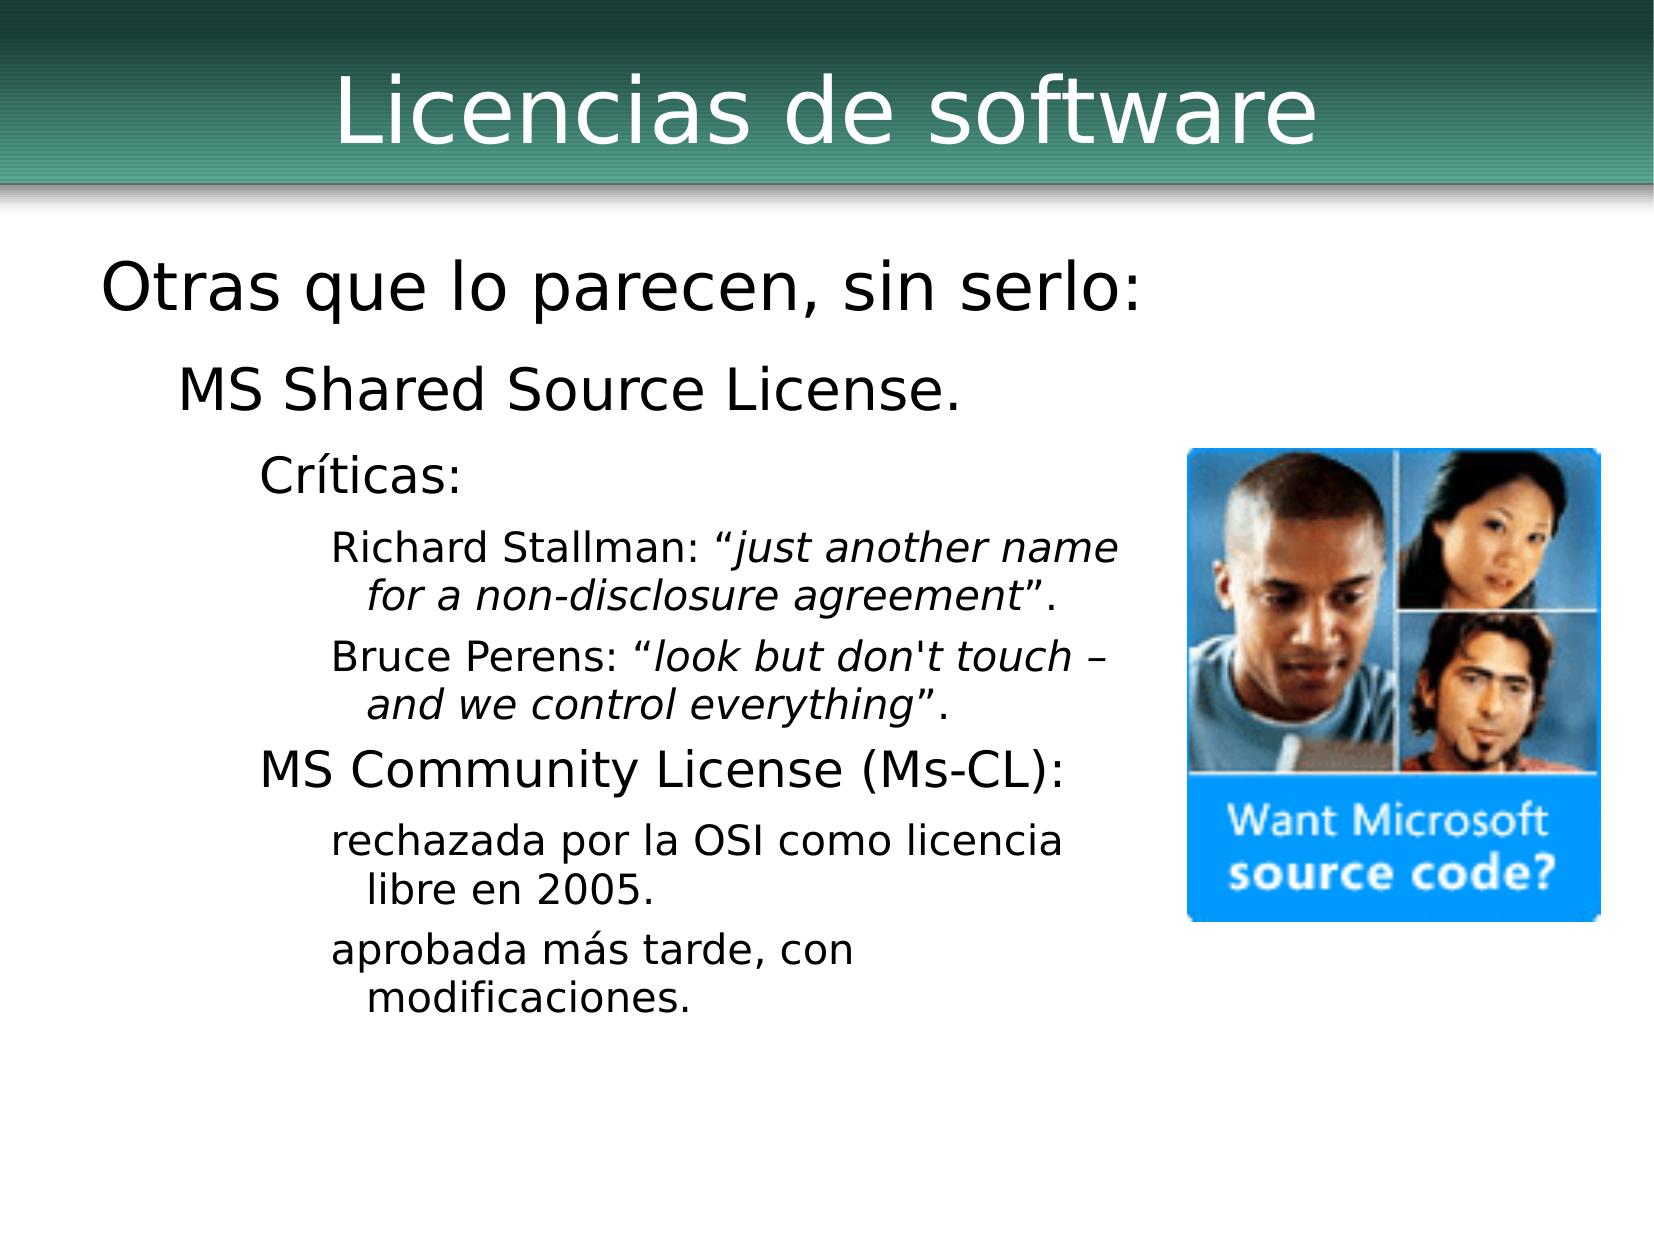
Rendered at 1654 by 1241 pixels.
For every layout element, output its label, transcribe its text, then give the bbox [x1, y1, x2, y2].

title Licencias de software [82, 15, 1571, 208]
picture [0, 0, 1654, 225]
picture [1187, 448, 1601, 922]
list Otras que lo parecen, sin serlo: MS Shared Source License. Críticas: Richard Stallman: “just another name for a non-disclosure agreement”. Bruce Perens: “look but don't touch – and we control everything”. MS Community License (Ms-CL): rechazada por la OSI como licencia libre en 2005. aprobada más tarde, con modificaciones. [82, 248, 1152, 1150]
